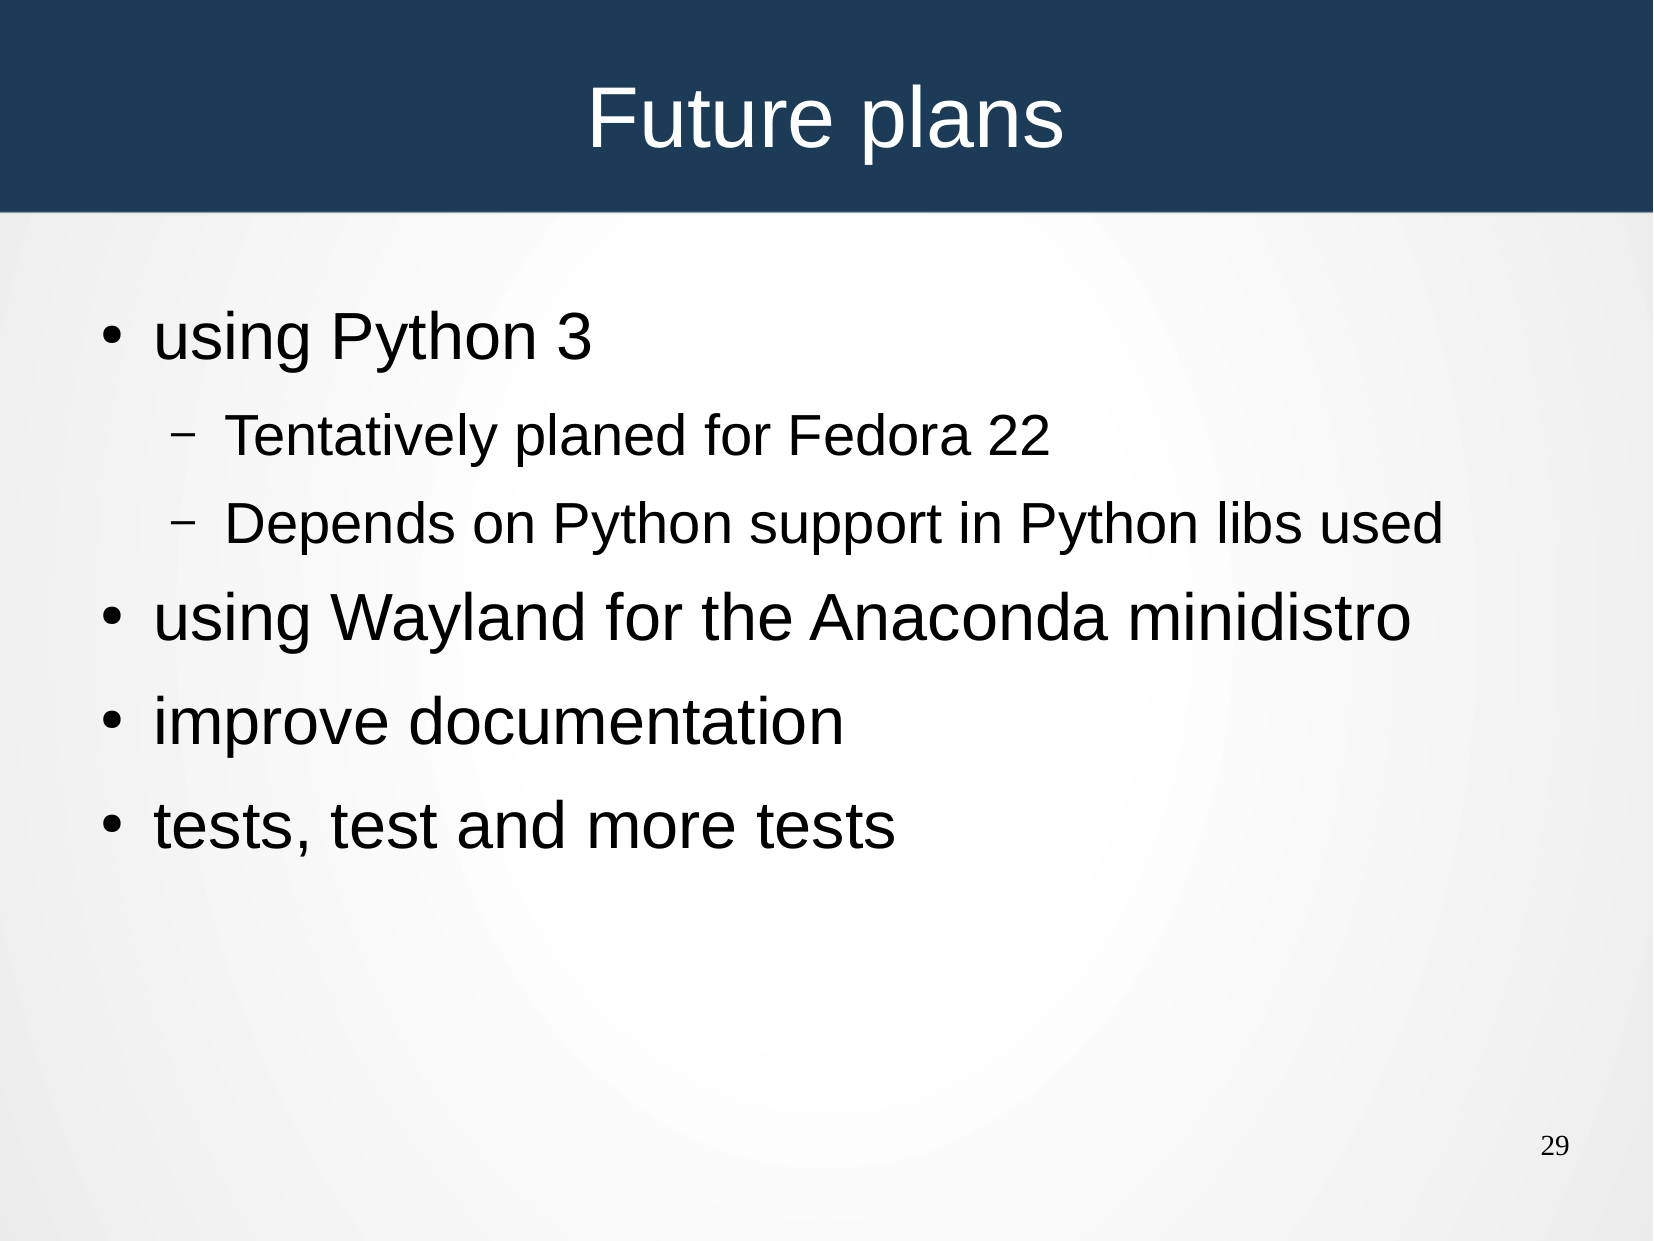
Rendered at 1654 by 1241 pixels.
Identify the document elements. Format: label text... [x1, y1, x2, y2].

list using Python 3 Tentatively planed for Fedora 22 Depends on Python support in Python libs used using Wayland for the Anaconda minidistro improve documentation tests, test and more tests [82, 299, 1571, 1019]
title Future plans [82, 47, 1571, 189]
picture [0, 0, 1653, 1241]
